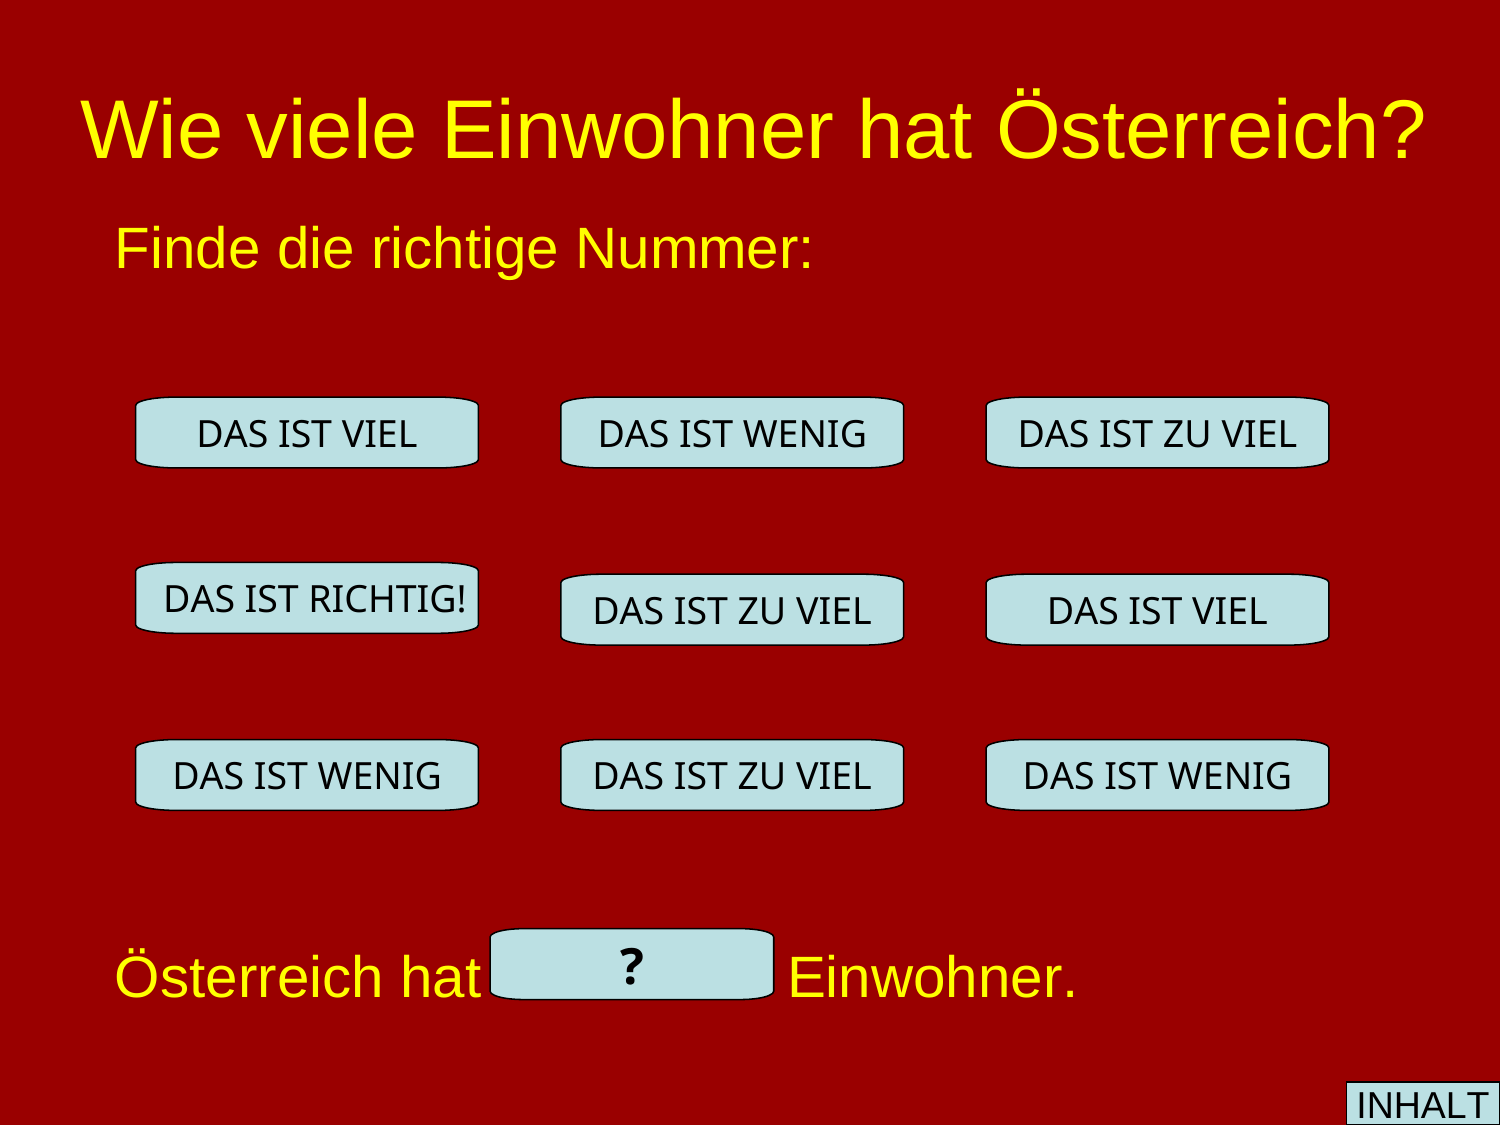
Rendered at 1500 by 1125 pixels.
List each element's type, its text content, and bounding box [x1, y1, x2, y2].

table_cell 23 000 000 [943, 519, 1364, 689]
text_box DAS IST ZU VIEL [986, 397, 1329, 468]
table_header 4 800 000 [522, 350, 943, 519]
text_box DAS IST ZU VIEL [560, 739, 904, 811]
text_box INHALT [1346, 1082, 1500, 1125]
table_cell 8 380 000 [100, 519, 522, 689]
text_box DAS IST WENIG [560, 397, 904, 468]
title Wie viele Einwohner hat Österreich? [41, 30, 1467, 219]
text_box DAS IST WENIG [986, 739, 1329, 811]
list Finde die richtige Nummer: Österreich hat 8. 380 Mio Einwohner. [100, 208, 1451, 1083]
text_box ? [490, 928, 774, 1000]
table_header 10 200 000 [100, 350, 522, 519]
text_box DAS IST WENIG [135, 739, 479, 811]
text_box DAS IST RICHTIG! [135, 562, 479, 634]
table_cell 3 800 000 [100, 689, 522, 858]
table_header 71 200 000 [943, 350, 1364, 519]
text_box DAS IST ZU VIEL [560, 574, 904, 646]
text_box DAS IST VIEL [135, 397, 479, 468]
table_cell 81 850 000 [522, 519, 943, 689]
table_cell 5 800 000 [943, 689, 1364, 858]
table_cell 33 700 000 [522, 689, 943, 858]
text_box DAS IST VIEL [986, 574, 1329, 646]
